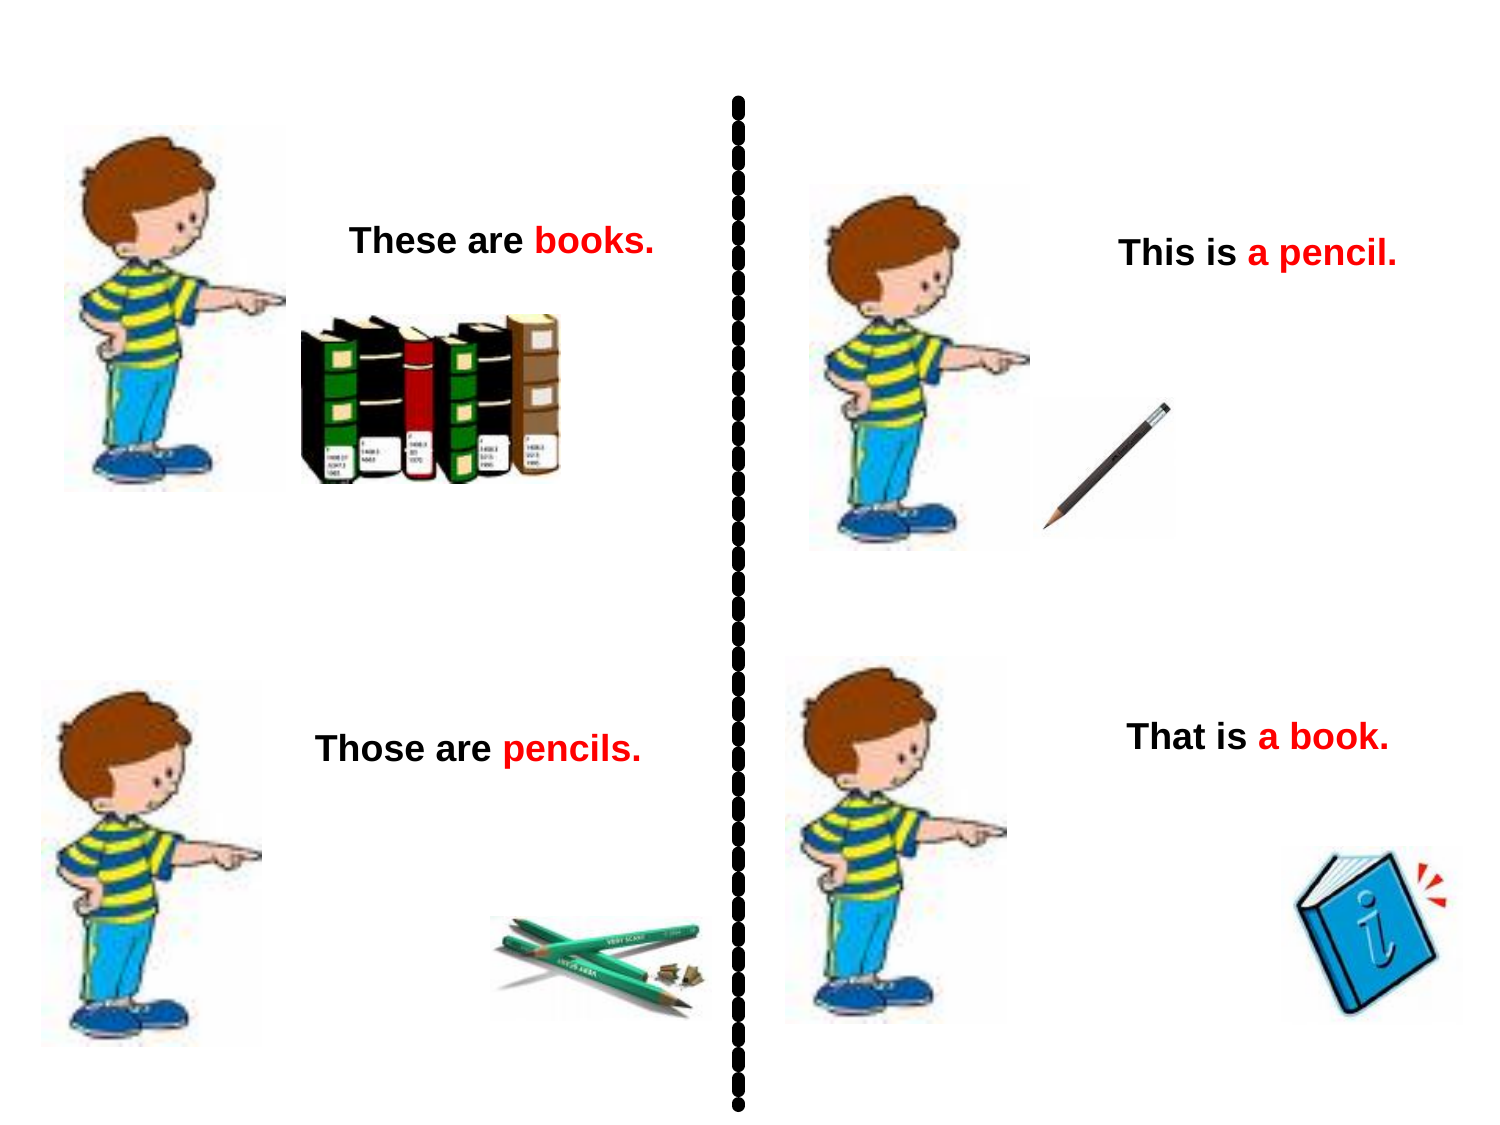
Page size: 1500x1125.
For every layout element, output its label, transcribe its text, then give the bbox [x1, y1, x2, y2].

picture [1281, 846, 1463, 1025]
picture [1033, 397, 1176, 540]
text_box This is a pencil. [1033, 219, 1483, 281]
text_box Those are pencils. [262, 716, 703, 777]
picture [809, 184, 1030, 551]
text_box That is a book. [1033, 704, 1483, 765]
picture [785, 656, 1007, 1024]
text_box These are books. [286, 207, 727, 269]
picture [41, 680, 262, 1047]
picture [490, 916, 712, 1021]
picture [301, 314, 561, 484]
picture [64, 125, 286, 492]
